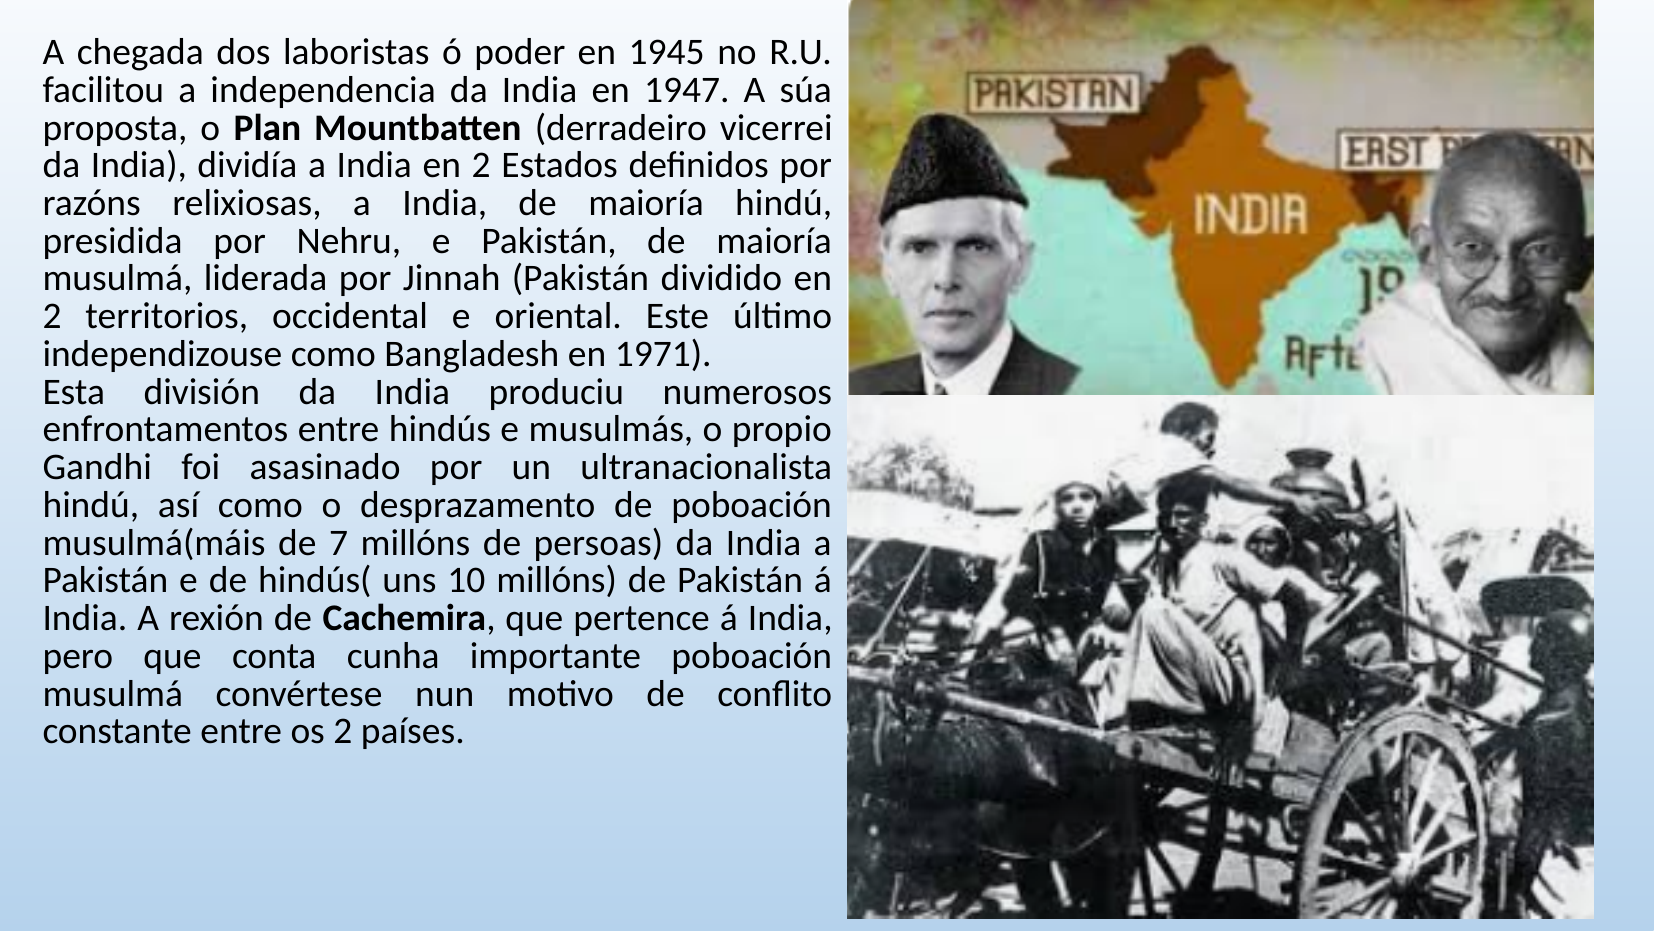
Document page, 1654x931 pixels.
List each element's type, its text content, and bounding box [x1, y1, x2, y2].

text_box A chegada dos laboristas ó poder en 1945 no R.U. facilitou a independencia da India en 1947. A súa proposta, o Plan Mountbatten (derradeiro vicerrei da India), dividía a India en 2 Estados definidos por razóns relixiosas, a India, de maioría hindú, presidida por Nehru, e Pakistán, de maioría musulmá, liderada por Jinnah (Pakistán dividido en 2 territorios, occidental e oriental. Este último independizouse como Bangladesh en 1971). Esta división da India produciu numerosos enfrontamentos entre hindús e musulmás, o propio Gandhi foi asasinado por un ultranacionalista hindú, así como o desprazamento de poboación musulmá(máis de 7 millóns de persoas) da India a Pakistán e de hindús( uns 10 millóns) de Pakistán á India. A rexión de Cachemira, que pertence á India, pero que conta cunha importante poboación musulmá convértese nun motivo de conflito constante entre os 2 países. [27, 28, 847, 908]
picture [847, 0, 1594, 919]
